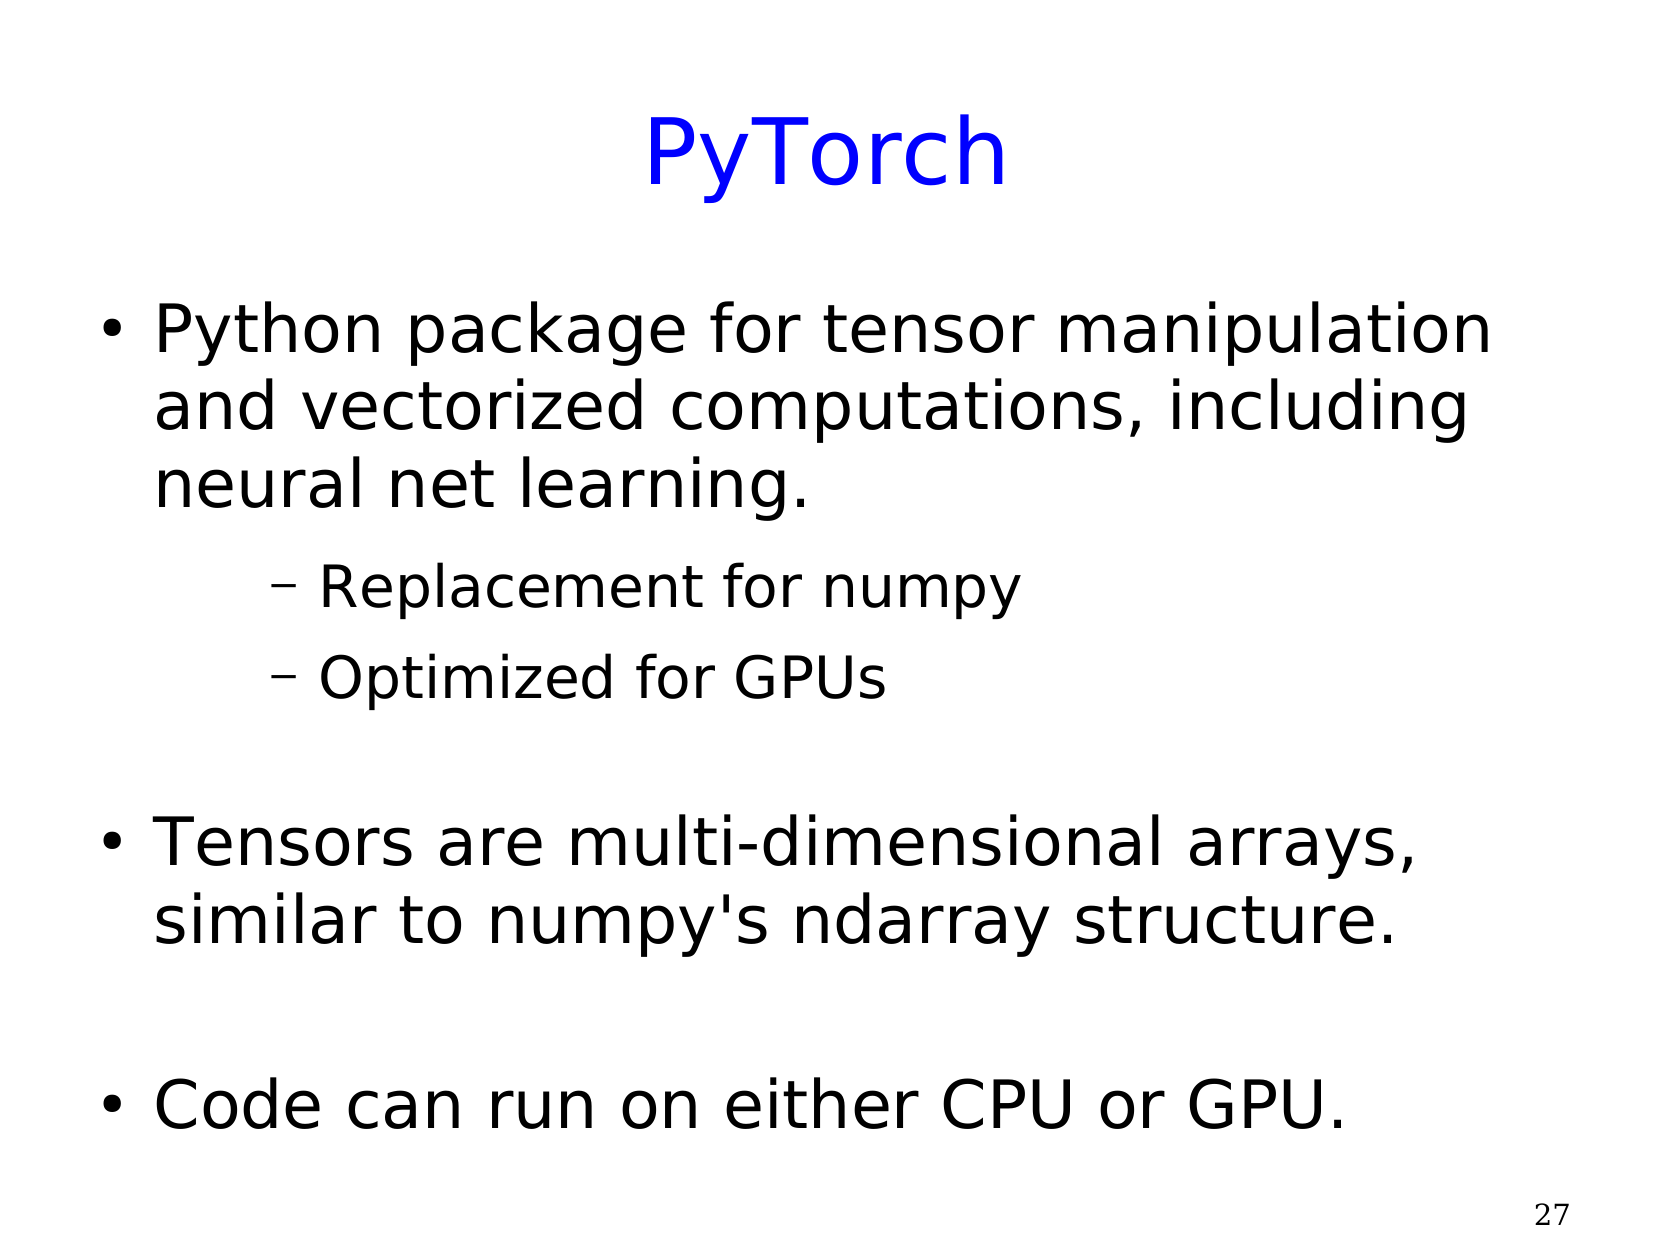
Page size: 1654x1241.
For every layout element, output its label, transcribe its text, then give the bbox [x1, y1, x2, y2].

title PyTorch [82, 49, 1571, 257]
list Python package for tensor manipulation and vectorized computations, including neural net learning. Replacement for numpy Optimized for GPUs Tensors are multi-dimensional arrays, similar to numpy's ndarray structure. Code can run on either CPU or GPU. [82, 290, 1571, 1145]
